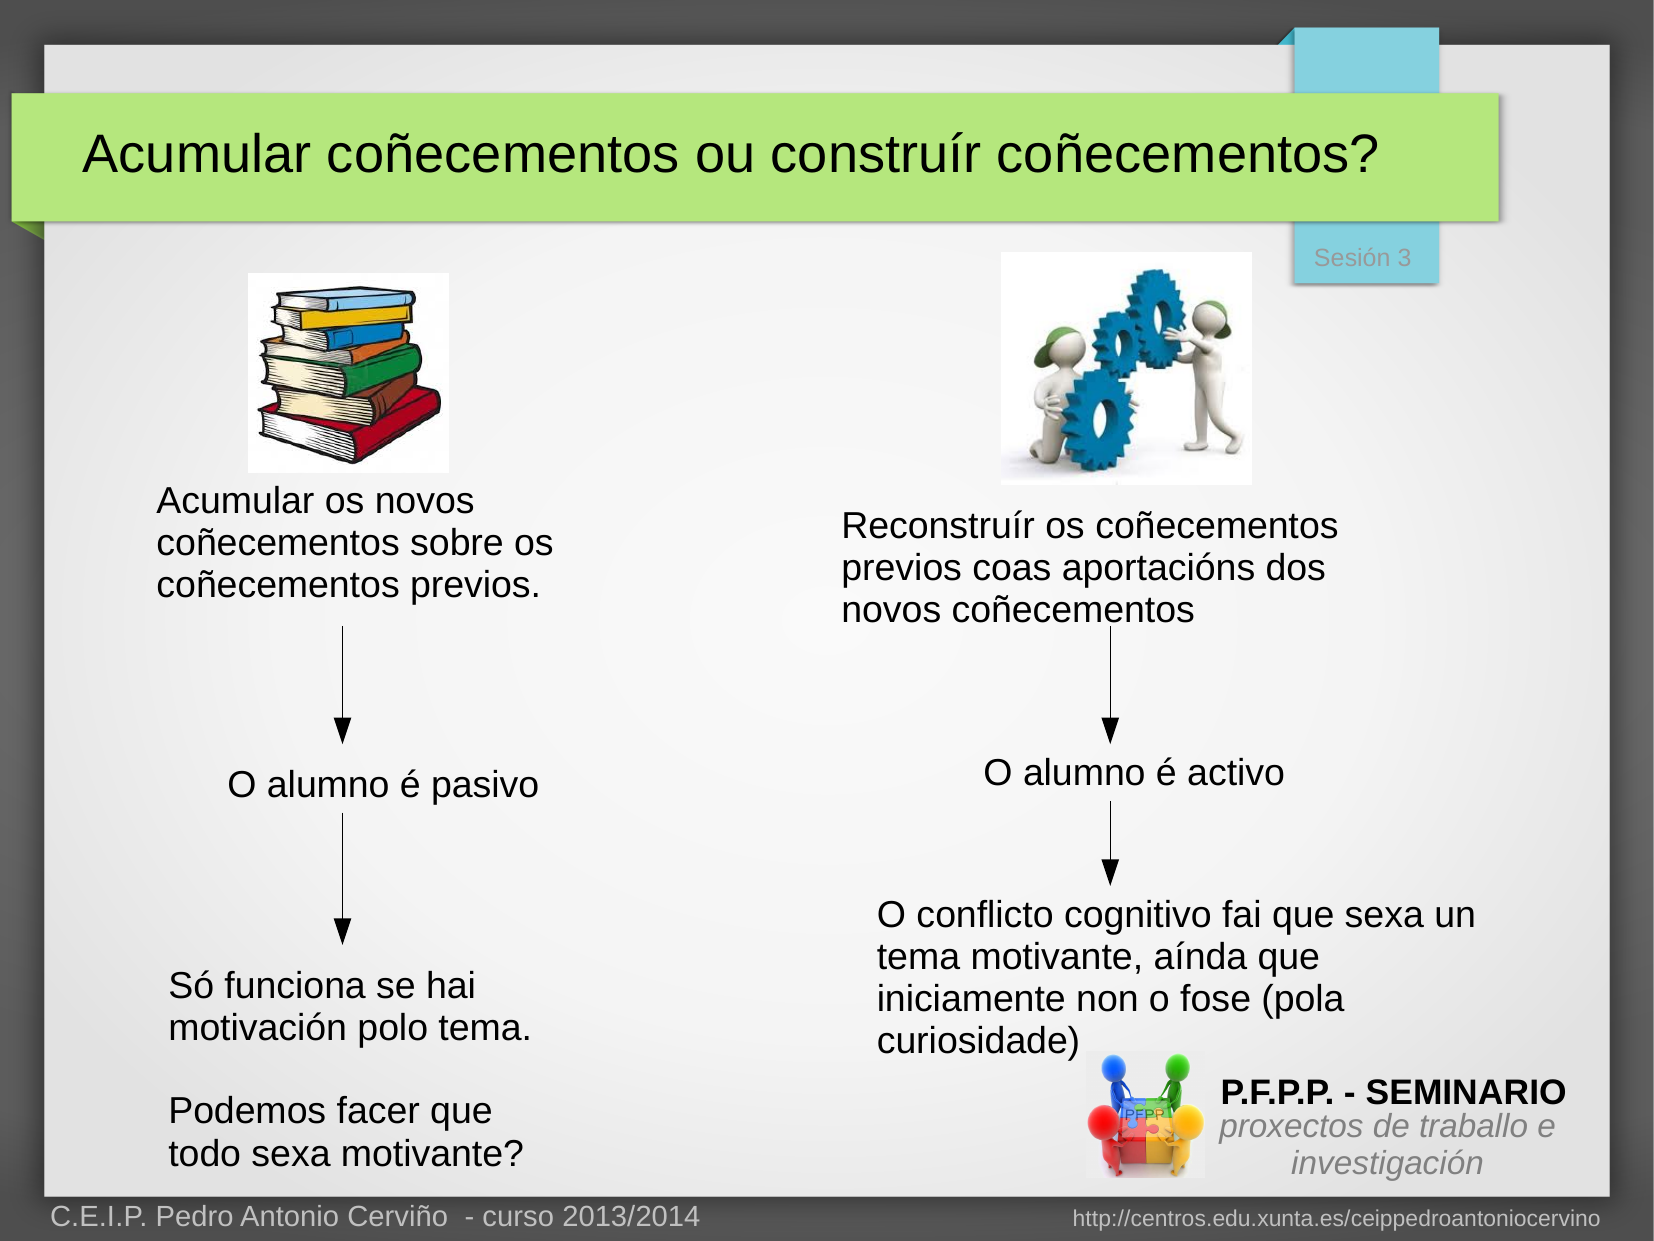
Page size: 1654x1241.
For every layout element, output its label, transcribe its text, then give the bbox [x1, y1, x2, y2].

title Acumular coñecementos ou construír coñecementos? [82, 94, 1465, 213]
text_box O alumno é activo [968, 744, 1371, 813]
subtitle P.F.P.P. - SEMINARIO [1205, 1062, 1630, 1123]
text_box Reconstruír os coñecementos previos coas aportacións dos novos coñecementos [826, 497, 1430, 680]
text_box Acumular os novos coñecementos sobre os coñecementos previos. [141, 472, 709, 614]
picture [0, 0, 1654, 1241]
text_box O alumno é pasivo [212, 755, 556, 813]
text_box Sesión 3 [1299, 236, 1430, 280]
text_box Só funciona se hai motivación polo tema. Podemos facer que todo sexa motivante? [153, 956, 579, 1182]
text_box proxectos de traballo e investigación [1192, 1106, 1583, 1182]
text_box O conflicto cognitivo fai que sexa un tema motivante, aínda que iniciamente non o fose (pola curiosidade) [862, 885, 1524, 1069]
text_box C.E.I.P. Pedro Antonio Cerviño - curso 2013/2014 http://centros.edu.xunta.es/ceippedroantoniocervino [35, 1192, 1630, 1241]
